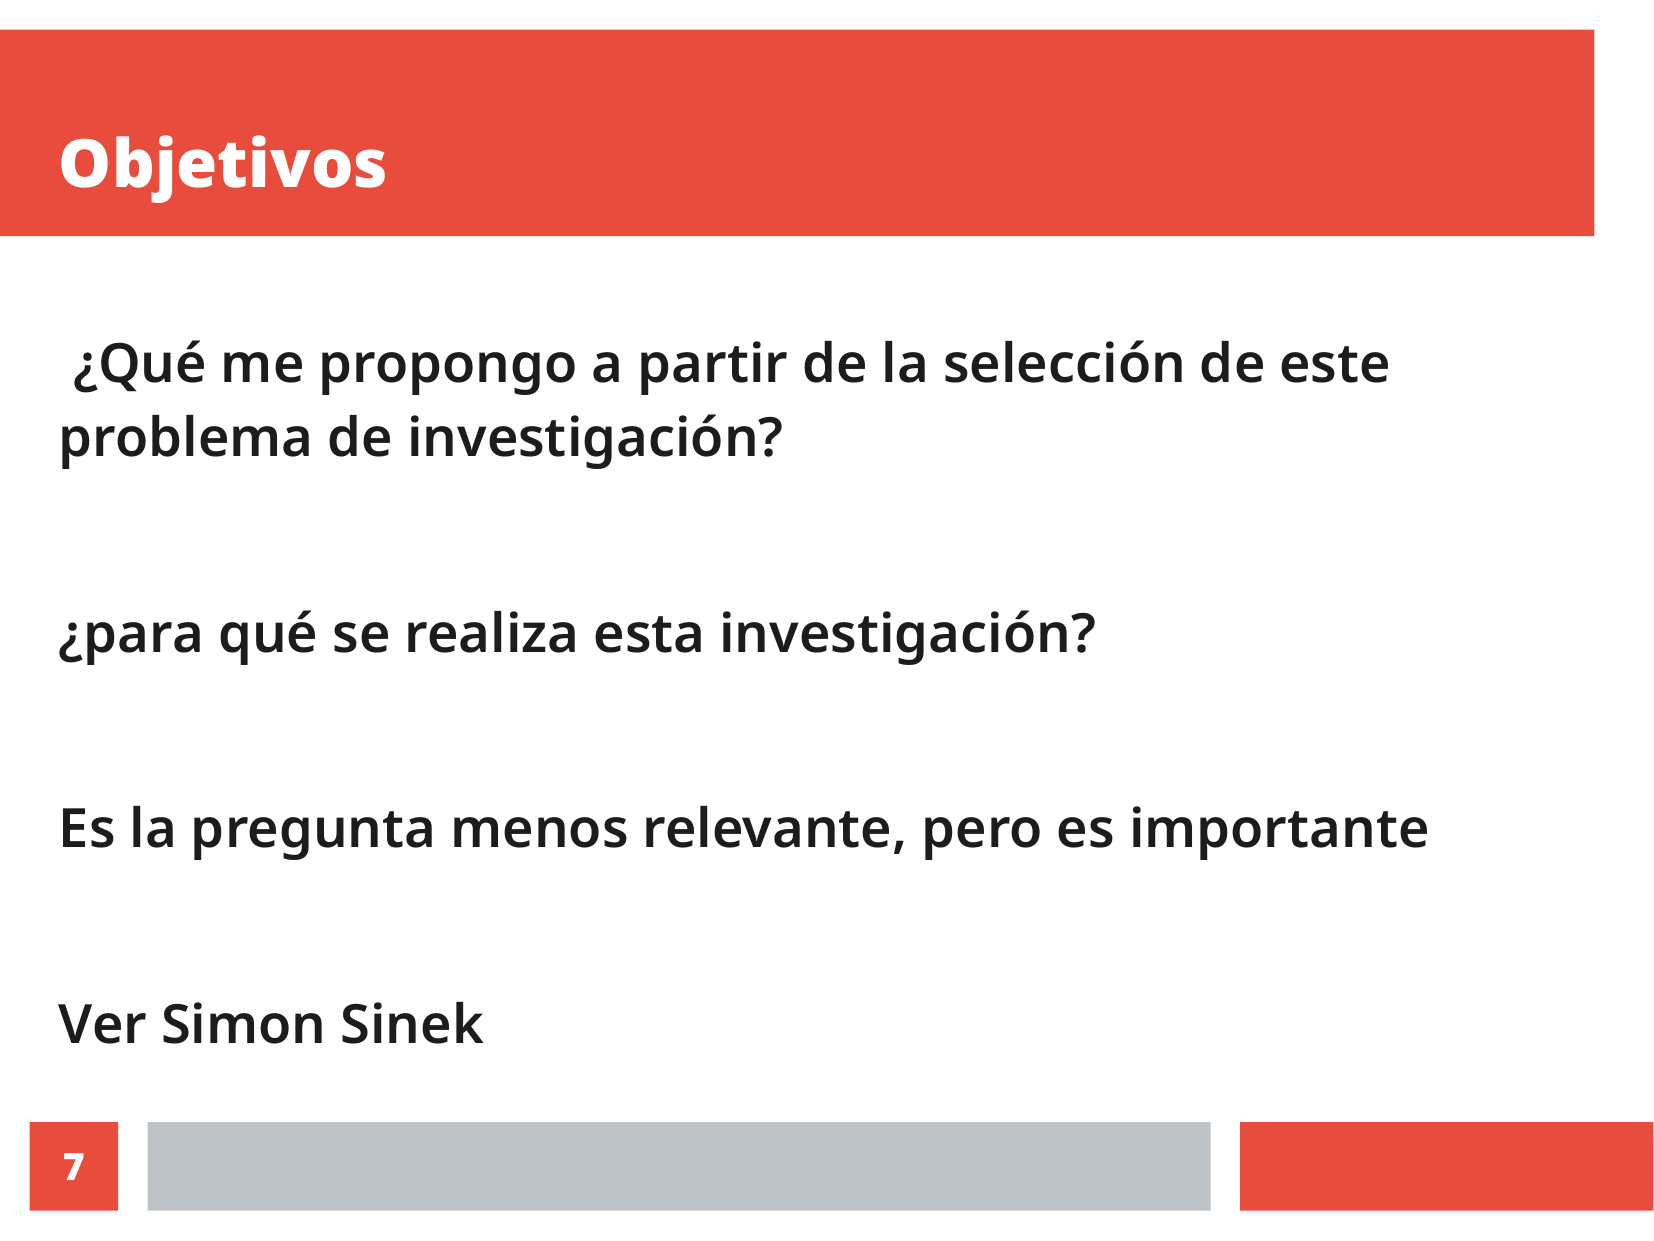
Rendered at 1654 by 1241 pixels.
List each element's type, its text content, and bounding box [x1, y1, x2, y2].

title Objetivos [59, 59, 1595, 207]
list ¿Qué me propongo a partir de la selección de este problema de investigación? ¿para qué se realiza esta investigación? Es la pregunta menos relevante, pero es importante Ver Simon Sinek [59, 324, 1565, 1093]
